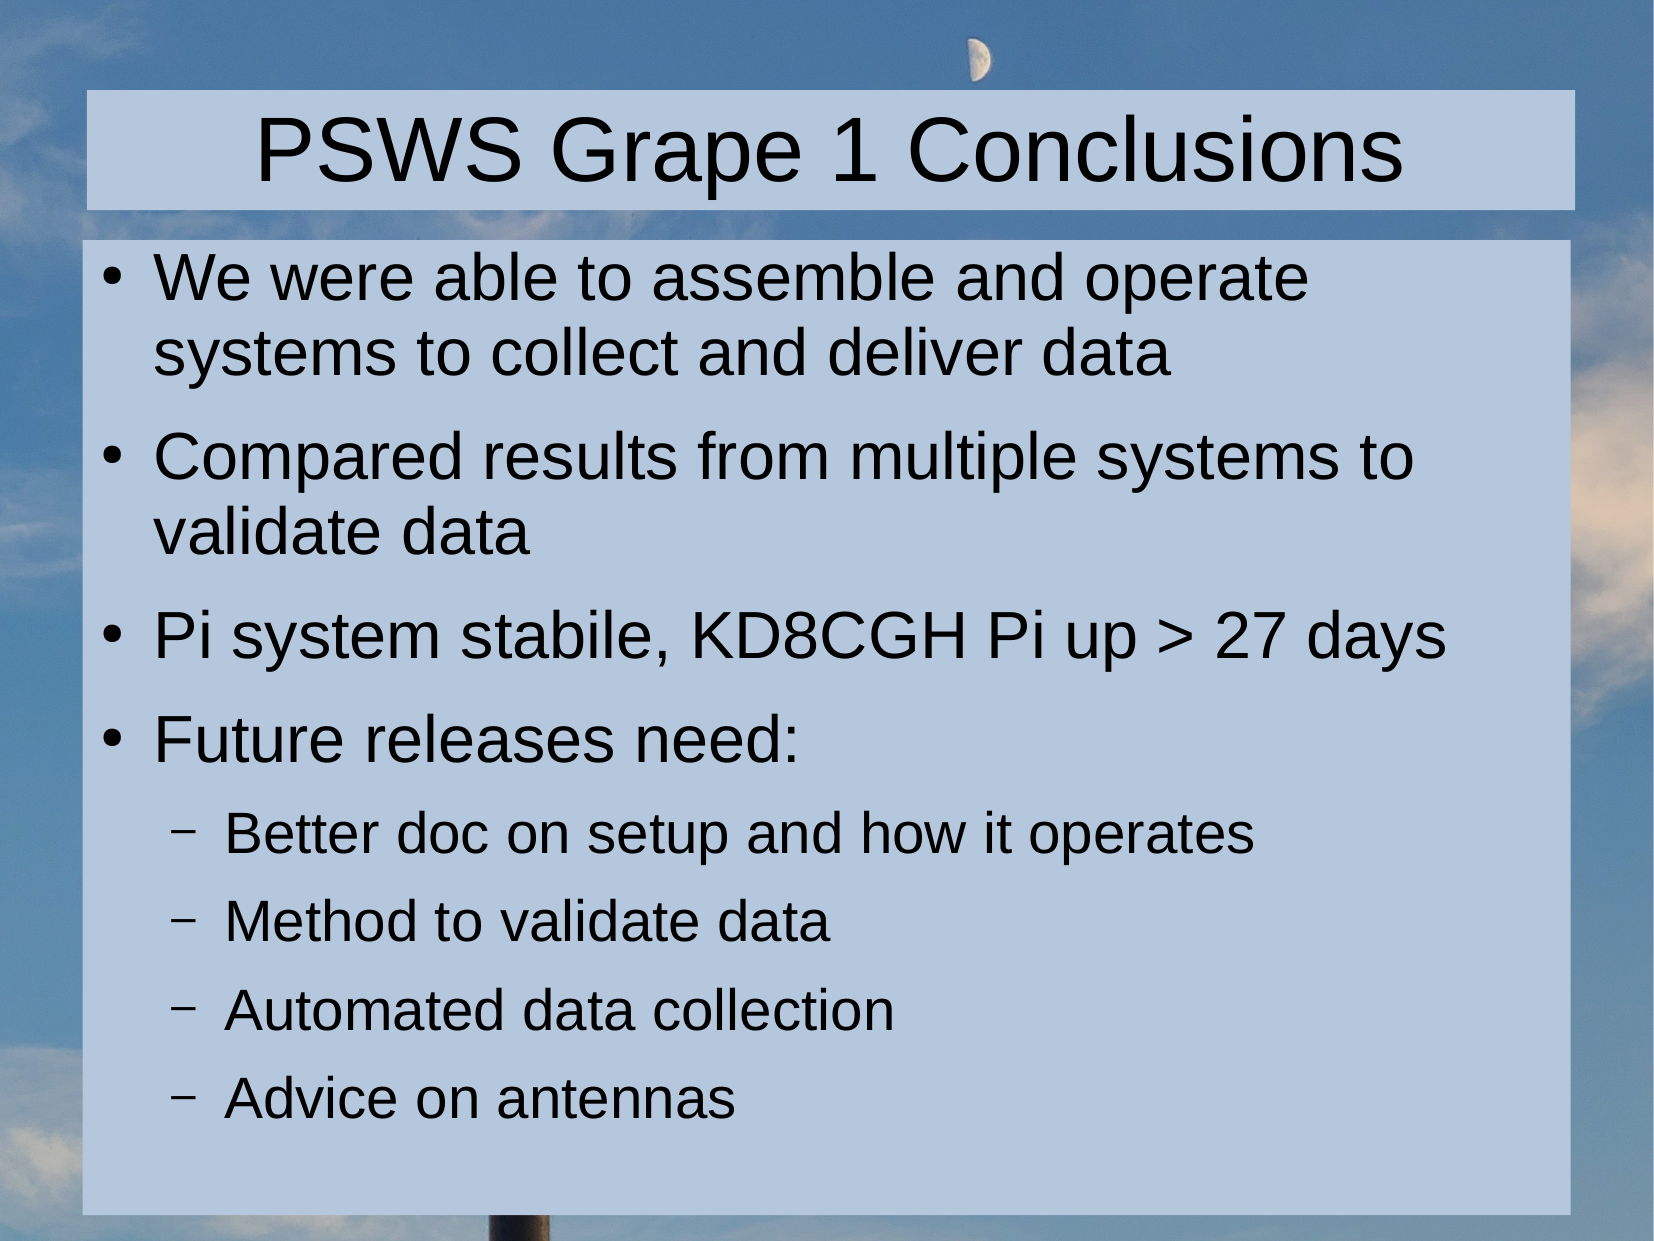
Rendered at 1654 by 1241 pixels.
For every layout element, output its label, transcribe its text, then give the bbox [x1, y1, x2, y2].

picture [0, 0, 1654, 1241]
list We were able to assemble and operate systems to collect and deliver data Compared results from multiple systems to validate data Pi system stabile, KD8CGH Pi up > 27 days Future releases need: Better doc on setup and how it operates Method to validate data Automated data collection Advice on antennas [82, 240, 1571, 1216]
title PSWS Grape 1 Conclusions [86, 90, 1576, 211]
